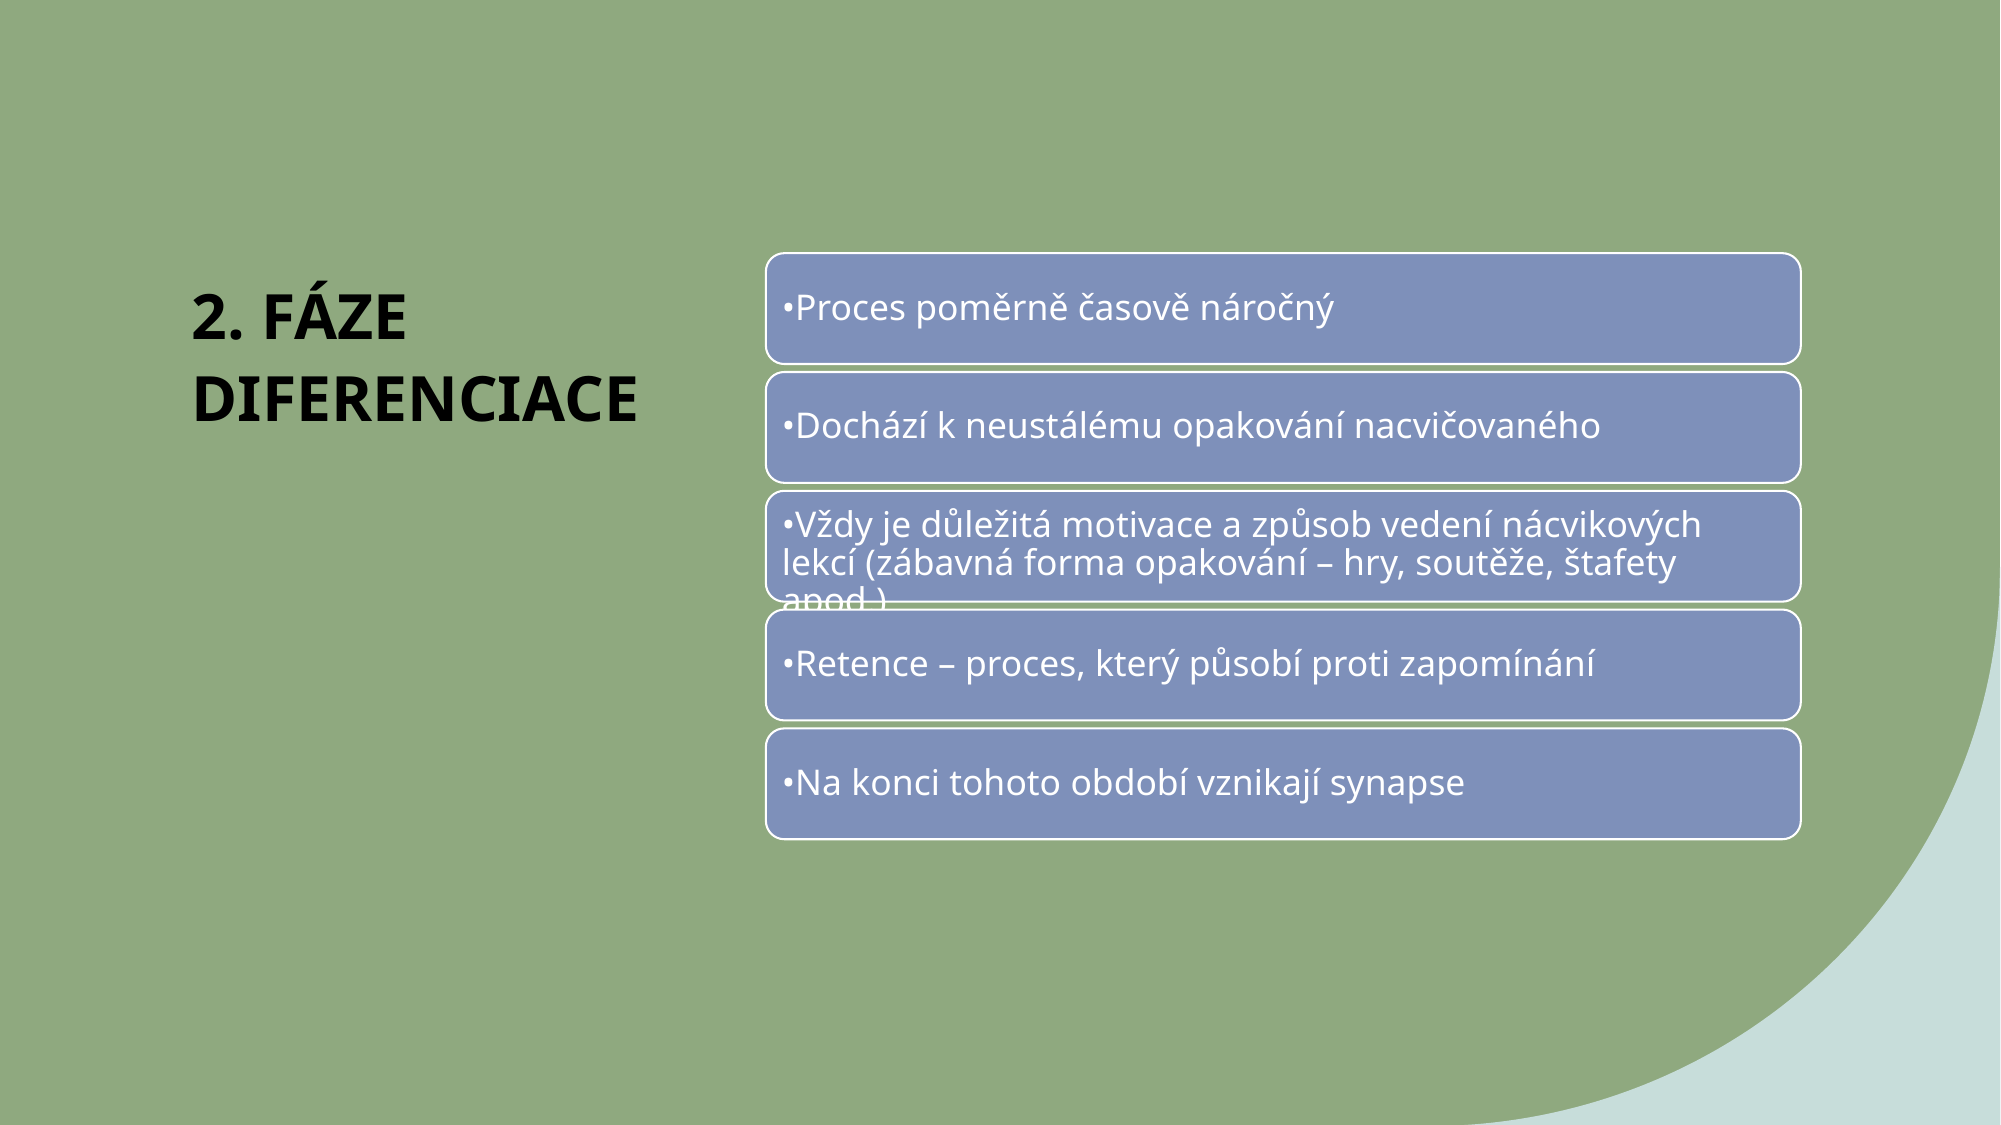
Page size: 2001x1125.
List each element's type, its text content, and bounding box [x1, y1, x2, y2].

text_box [0, 0, 2000, 1125]
text_box •Dochází k neustálému opakování nacvičovaného [765, 371, 1801, 483]
text_box •Proces poměrně časově náročný [765, 253, 1801, 365]
title 2. FÁZE DIFERENCIACE [176, 262, 670, 846]
text_box •Retence – proces, který působí proti zapomínání [765, 609, 1801, 721]
text_box •Na konci tohoto období vznikají synapse [765, 728, 1801, 840]
text_box •Vždy je důležitá motivace a způsob vedení nácvikových lekcí (zábavná forma opakování – hry, soutěže, štafety apod.) [765, 490, 1801, 602]
